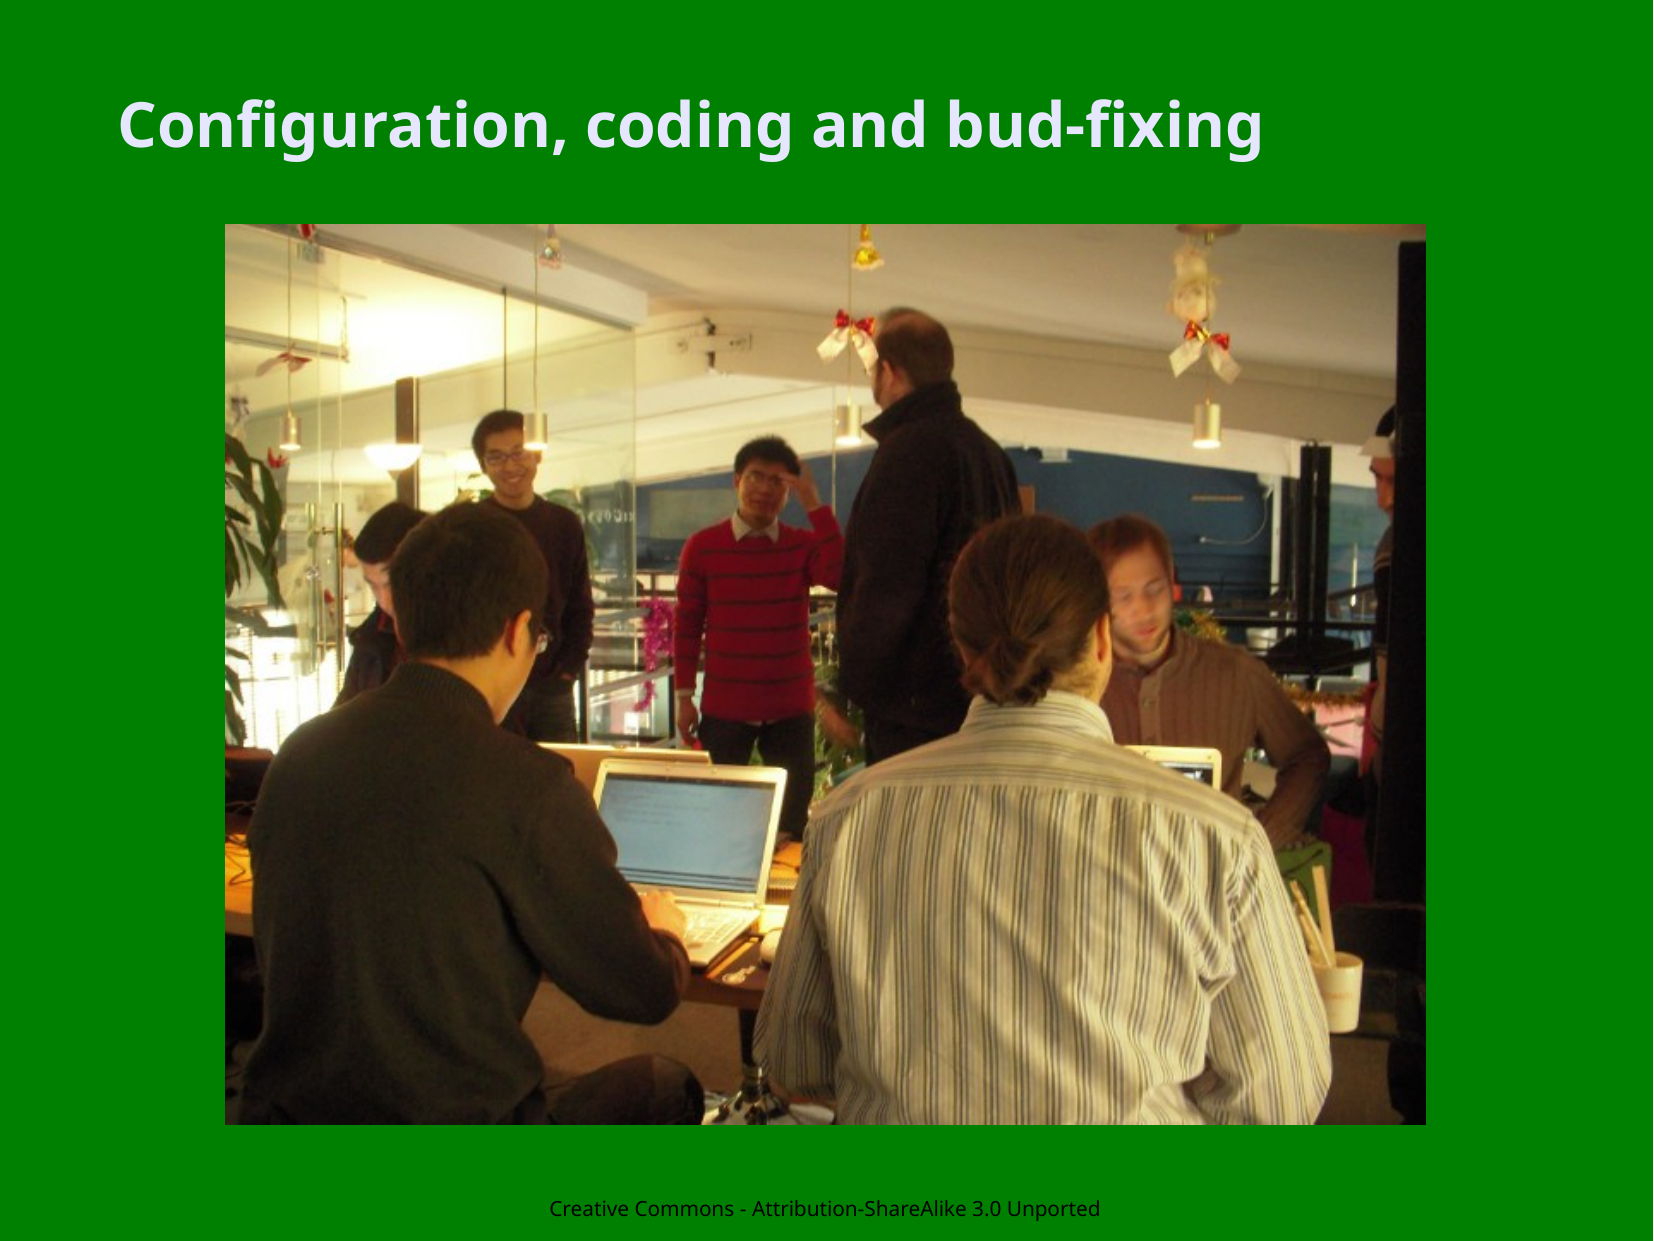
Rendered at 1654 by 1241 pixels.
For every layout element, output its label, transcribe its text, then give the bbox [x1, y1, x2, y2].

picture [225, 224, 1426, 1126]
text_box Configuration, coding and bud-fixing [102, 73, 1430, 309]
